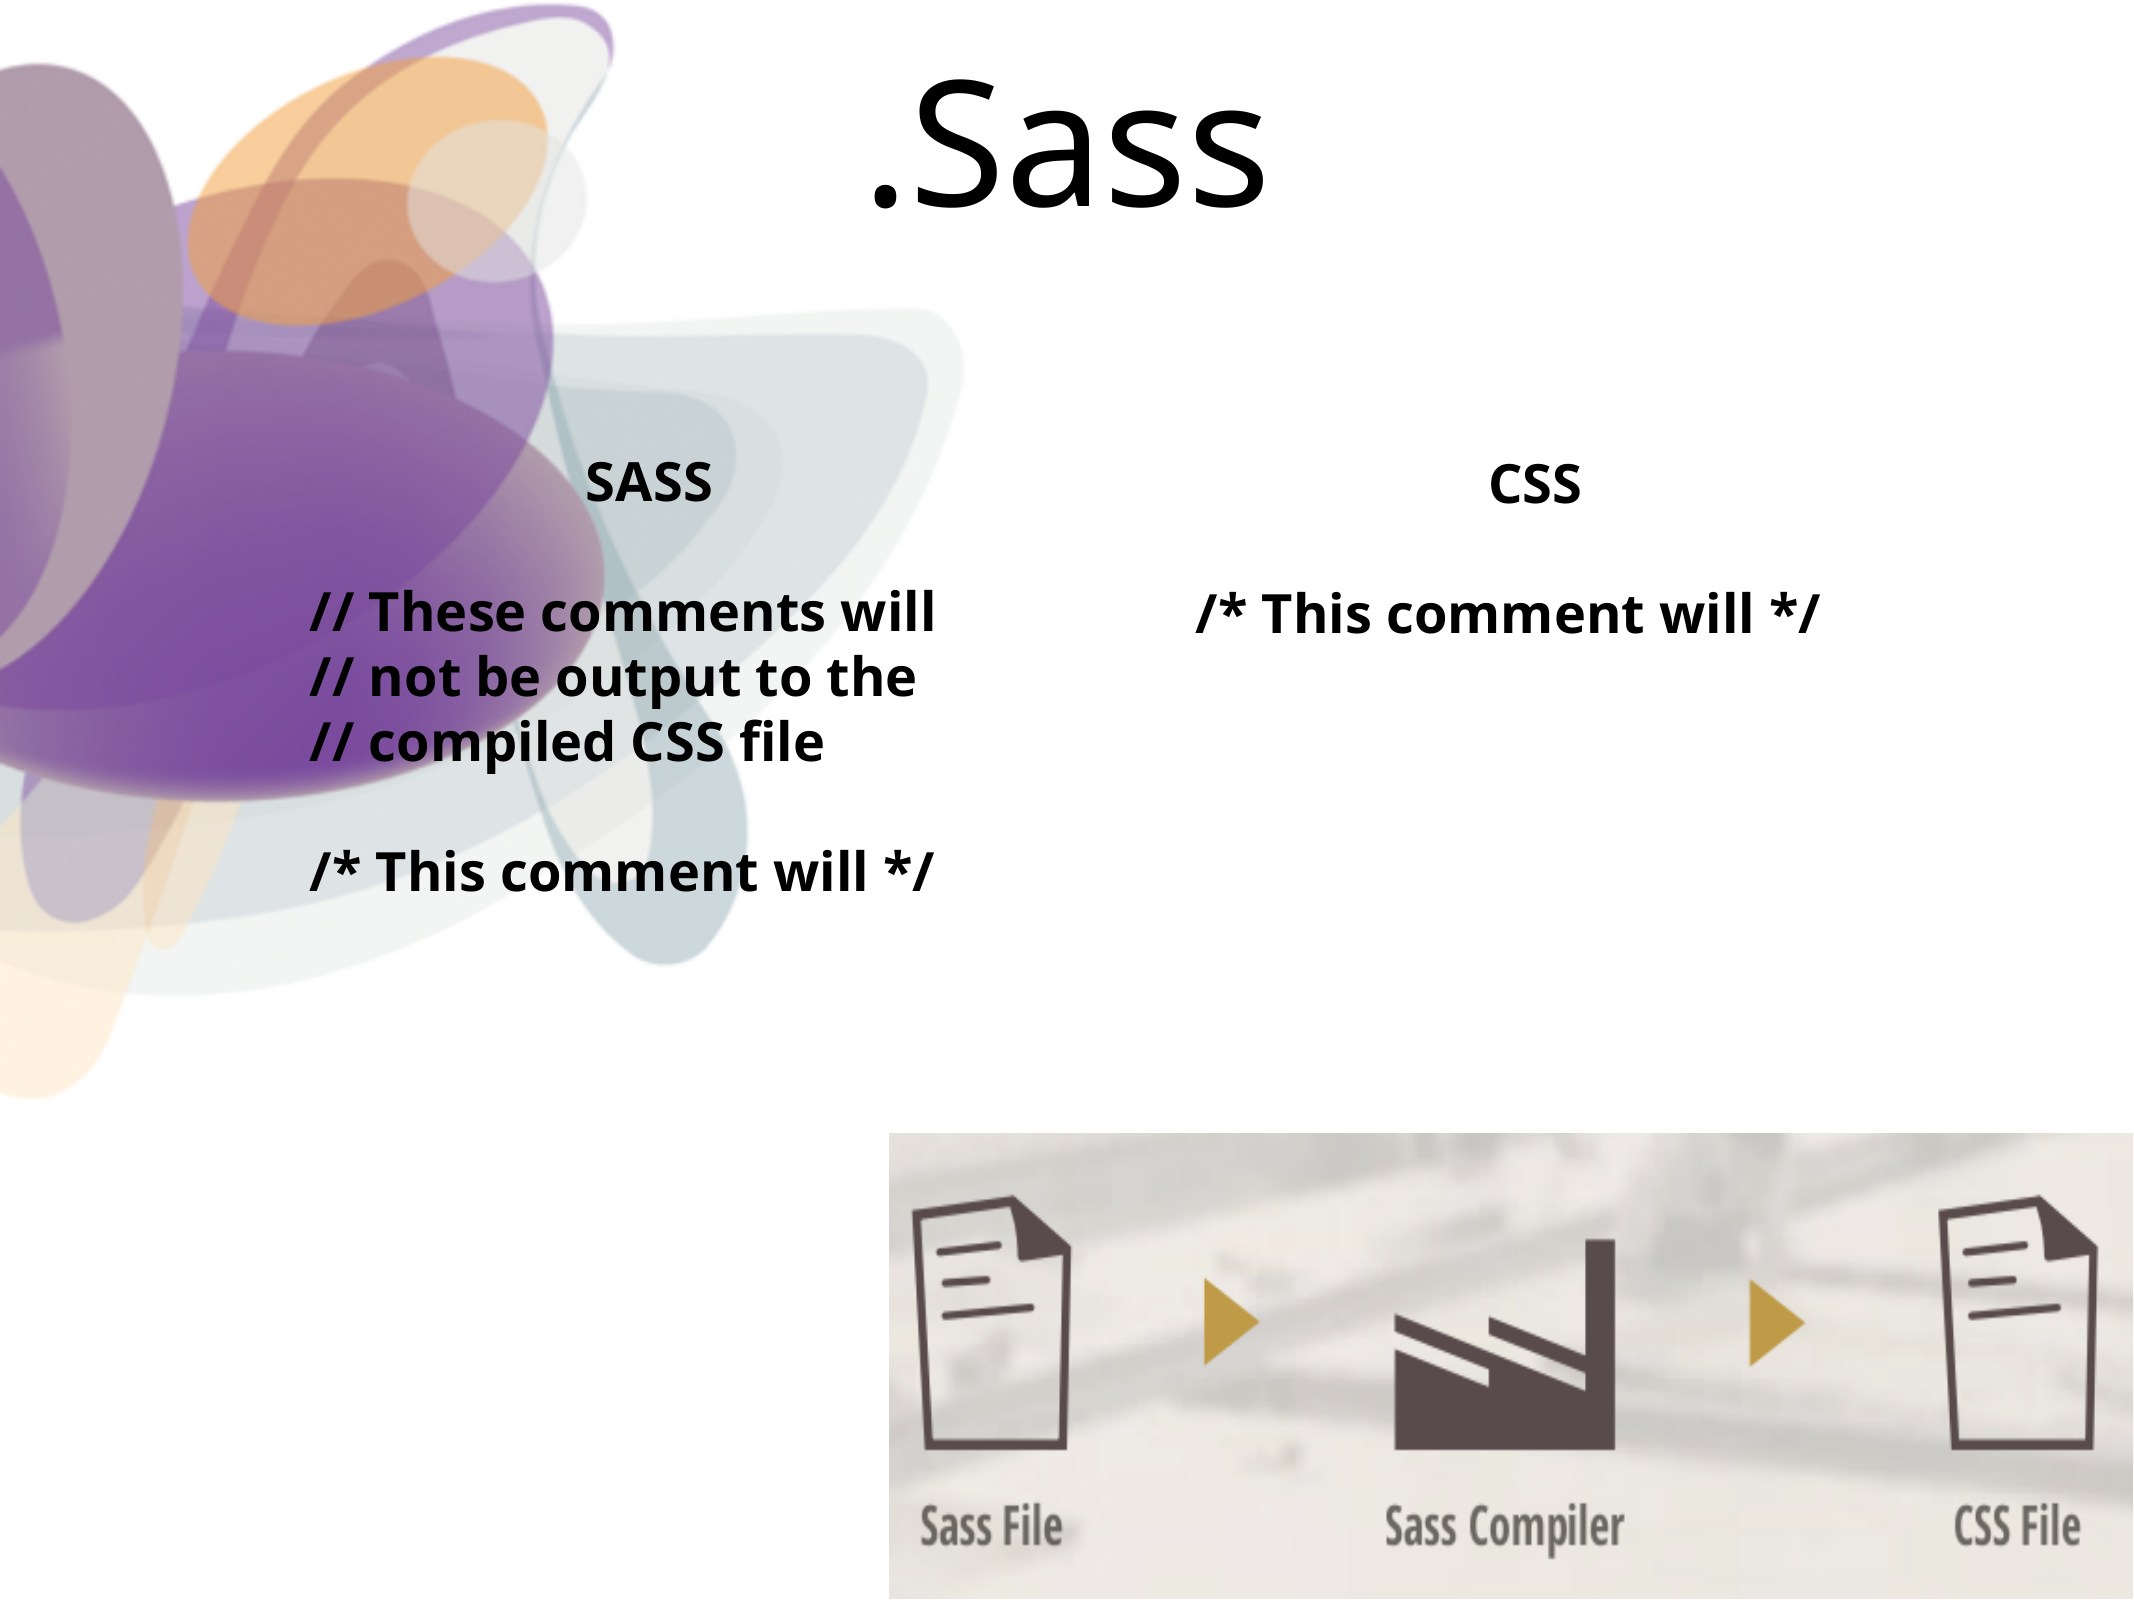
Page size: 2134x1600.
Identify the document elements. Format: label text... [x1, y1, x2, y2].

text_box CSS /* This comment will */ [1181, 441, 1890, 652]
picture [0, 0, 2134, 1600]
text_box SASS // These comments will // not be output to the // compiled CSS file /* This comment will */ [295, 439, 1004, 910]
text_box .Sass [208, 41, 1926, 442]
